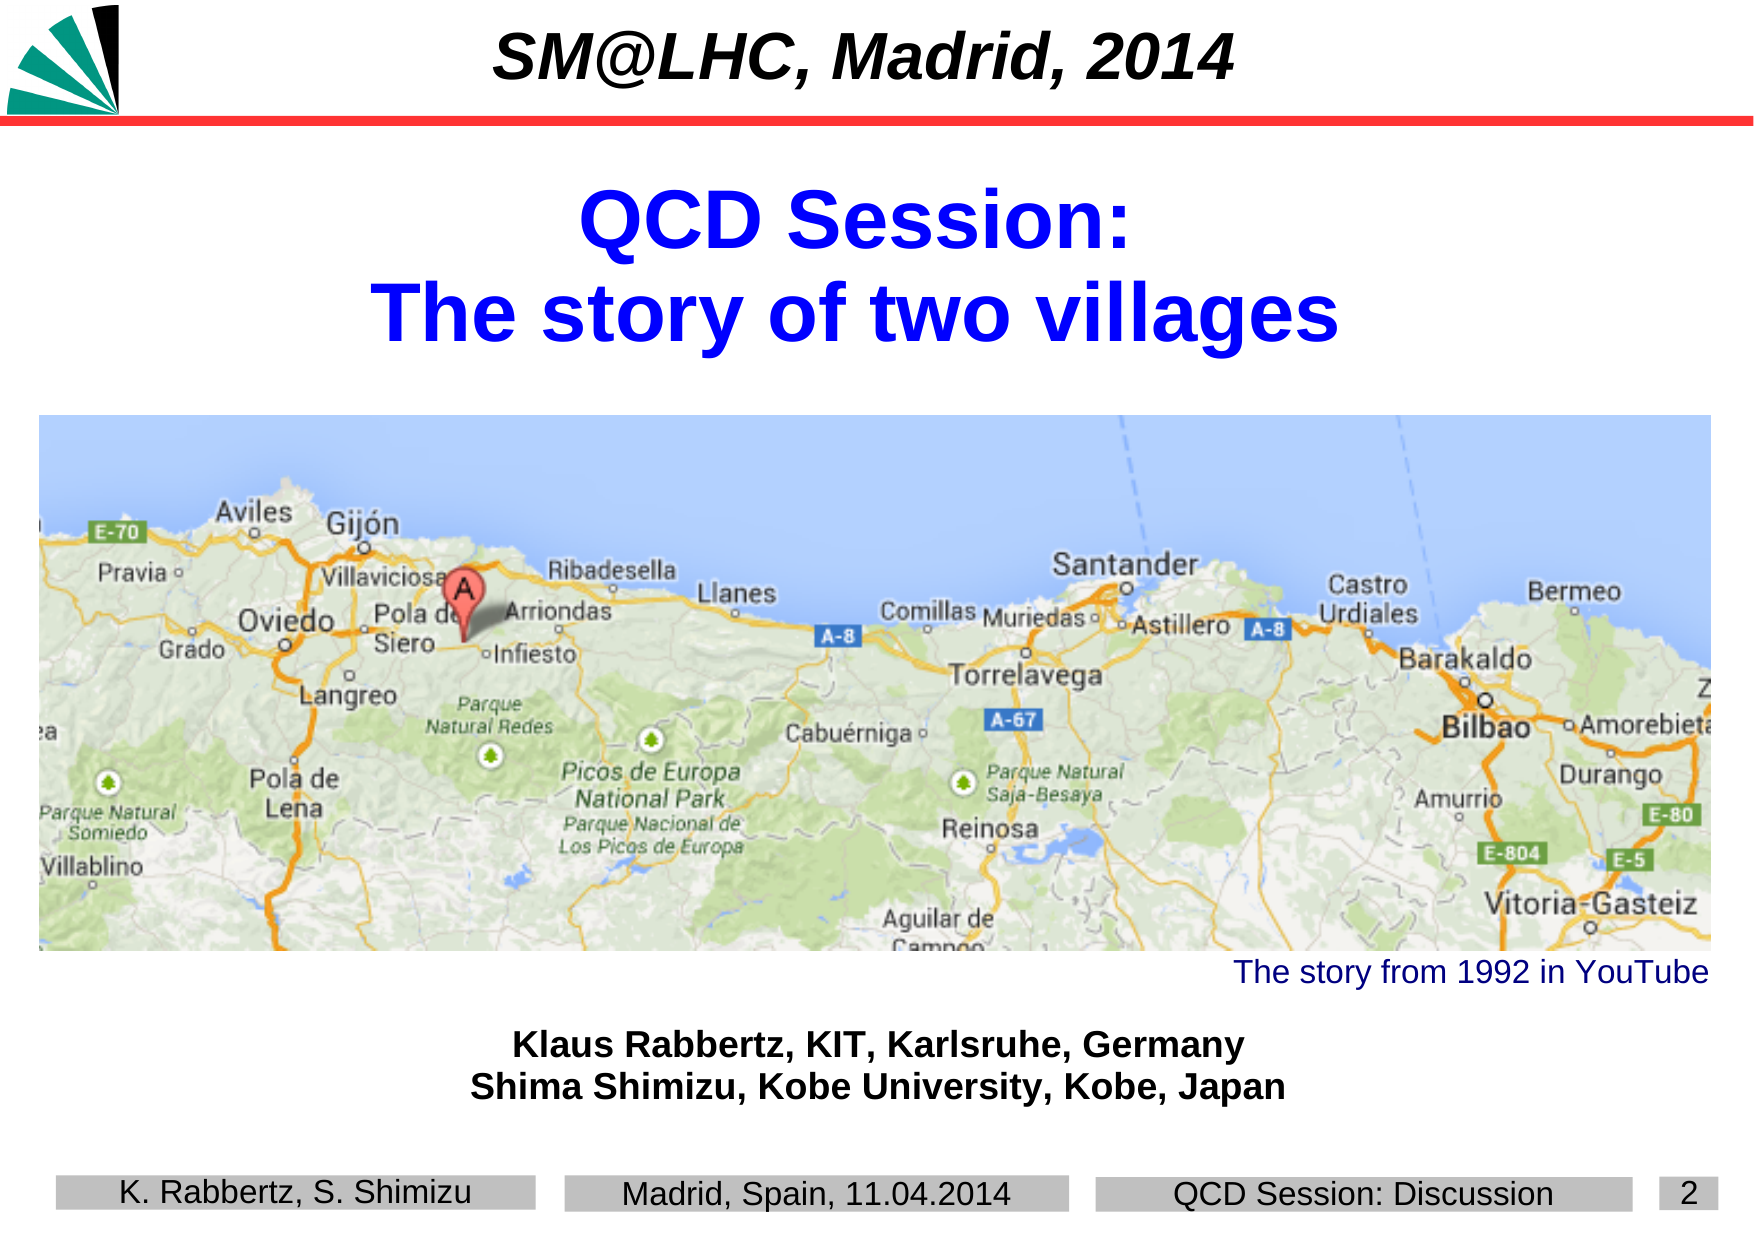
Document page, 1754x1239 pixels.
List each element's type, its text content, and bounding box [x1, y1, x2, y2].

picture [39, 415, 1711, 951]
title SM@LHC, Madrid, 2014 [123, 0, 1606, 114]
text_box QCD Session: The story of two villages [358, 167, 1395, 366]
text_box The story from 1992 in YouTube [1221, 947, 1730, 998]
text_box Klaus Rabbertz, KIT, Karlsruhe, Germany Shima Shimizu, Kobe University, Kobe, Japan [458, 1017, 1296, 1114]
picture [7, 5, 119, 116]
